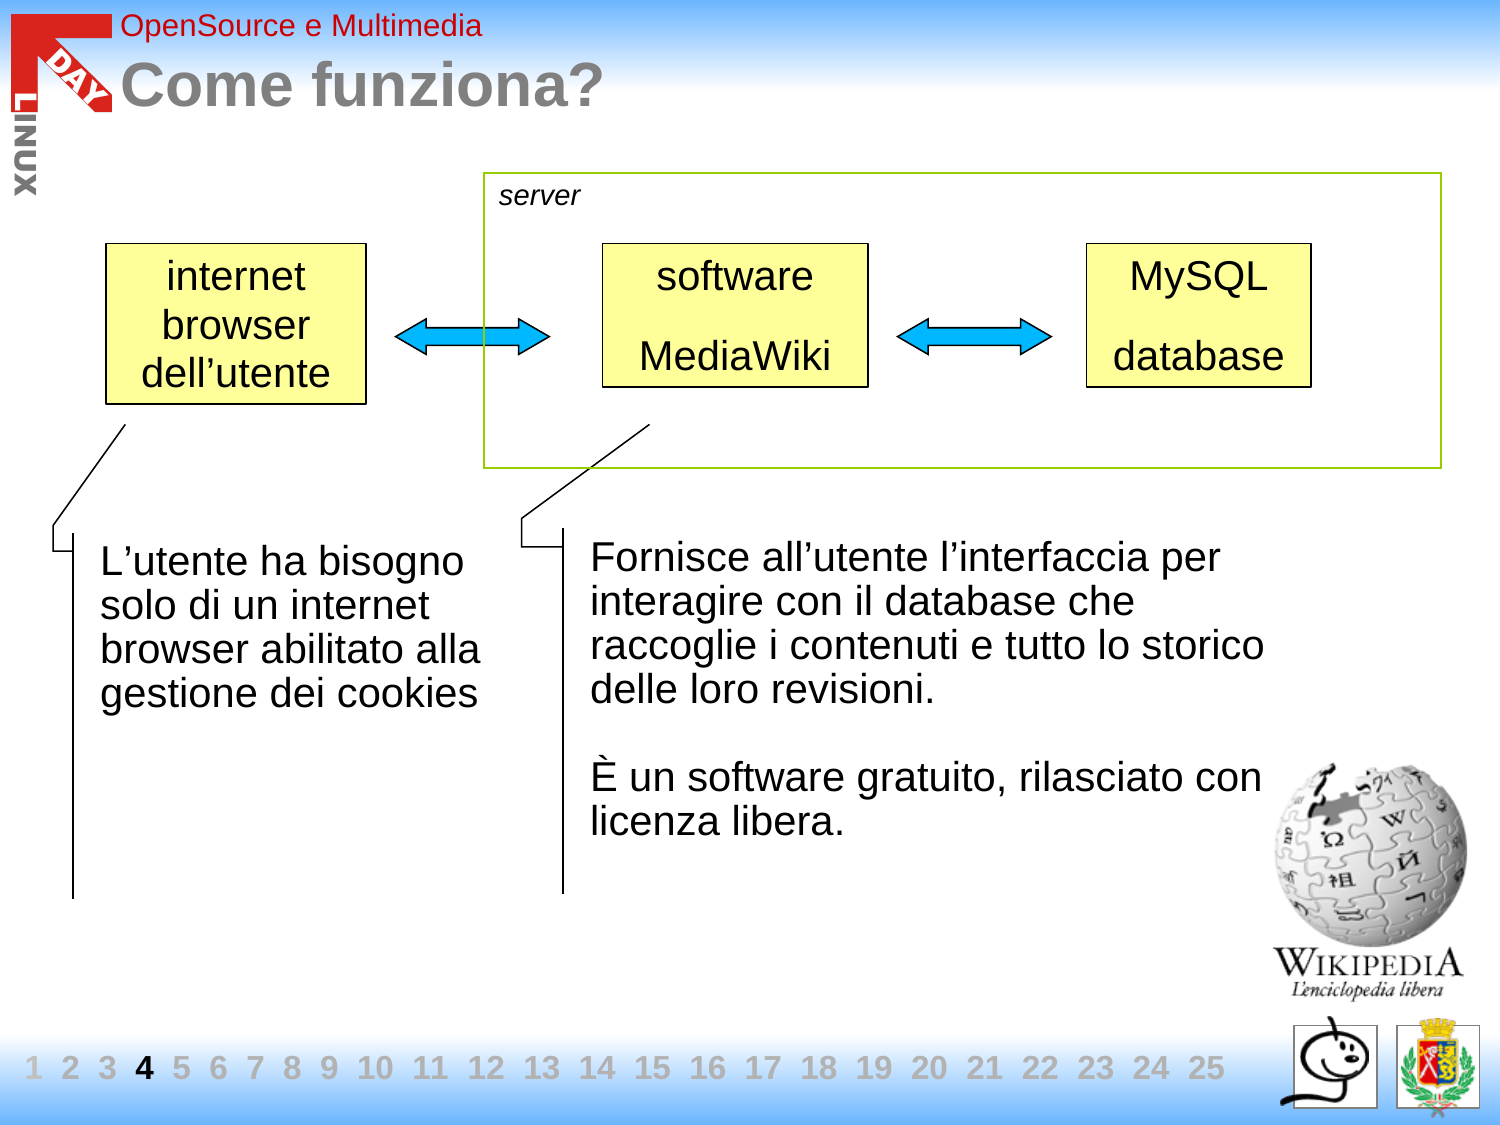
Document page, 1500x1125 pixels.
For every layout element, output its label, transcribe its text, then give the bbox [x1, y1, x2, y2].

text_box [0, 1025, 1500, 1125]
text_box [395, 318, 483, 355]
text_box Fornisce all’utente l’interfaccia per interagire con il database che raccoglie i contenuti e tutto lo storico delle loro revisioni. È un software gratuito, rilasciato con licenza libera. [575, 528, 1287, 894]
picture [1280, 1016, 1369, 1106]
text_box [485, 318, 550, 355]
text_box 1 2 3 4 5 6 7 8 9 10 11 12 13 14 15 16 17 18 19 20 21 22 23 24 25 [24, 1049, 1267, 1087]
text_box [897, 318, 1052, 355]
picture [1401, 1018, 1475, 1118]
text_box MySQL database [1086, 243, 1312, 387]
picture [11, 14, 112, 196]
chart [1265, 761, 1477, 1004]
text_box software MediaWiki [602, 243, 869, 387]
text_box [0, 0, 1500, 91]
text_box internet browser dell’utente [106, 243, 367, 404]
text_box Come funziona? [120, 50, 1479, 120]
text_box server [484, 172, 596, 220]
text_box L’utente ha bisogno solo di un internet browser abilitato alla gestione dei cookies [85, 533, 496, 899]
text_box OpenSource e Multimedia [120, 7, 1479, 43]
